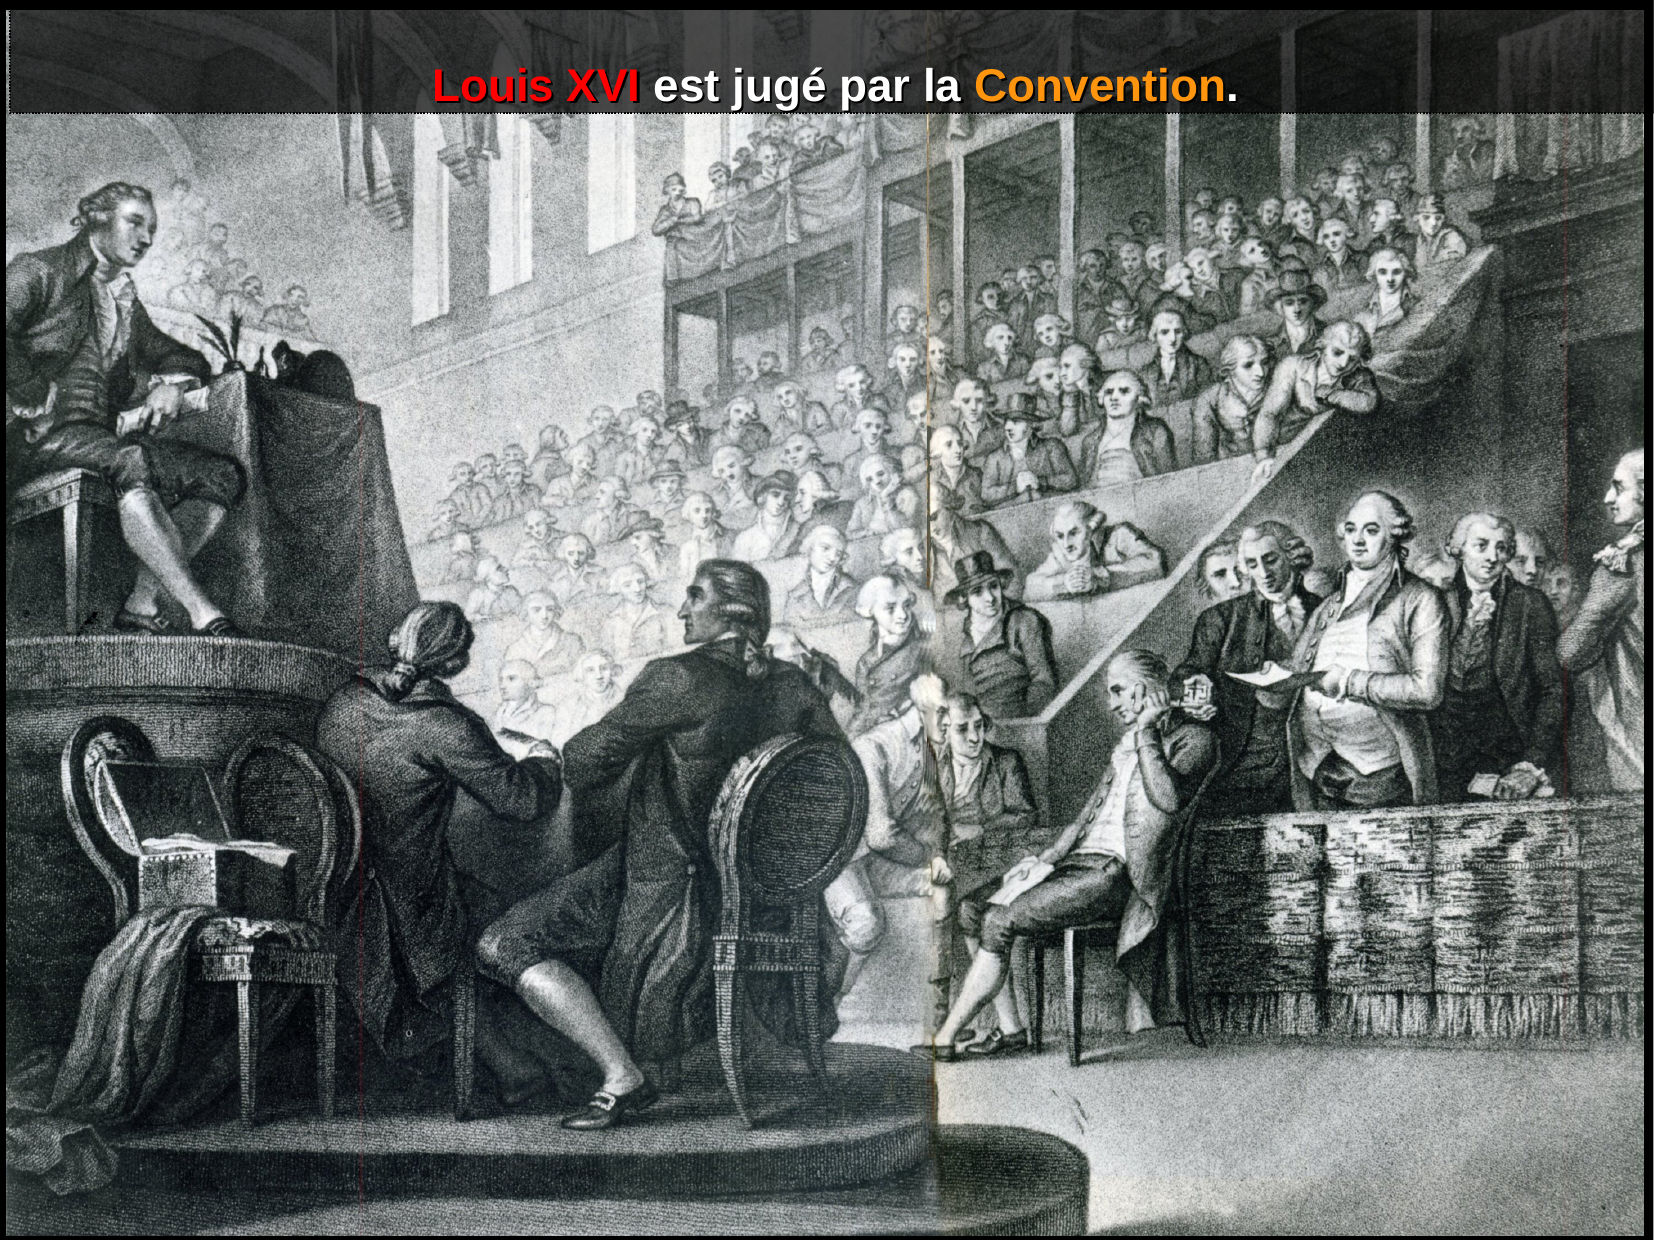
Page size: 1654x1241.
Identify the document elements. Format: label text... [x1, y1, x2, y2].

picture [6, 10, 1644, 1236]
text_box Louis XVI est jugé par la Convention. [9, 0, 1654, 113]
